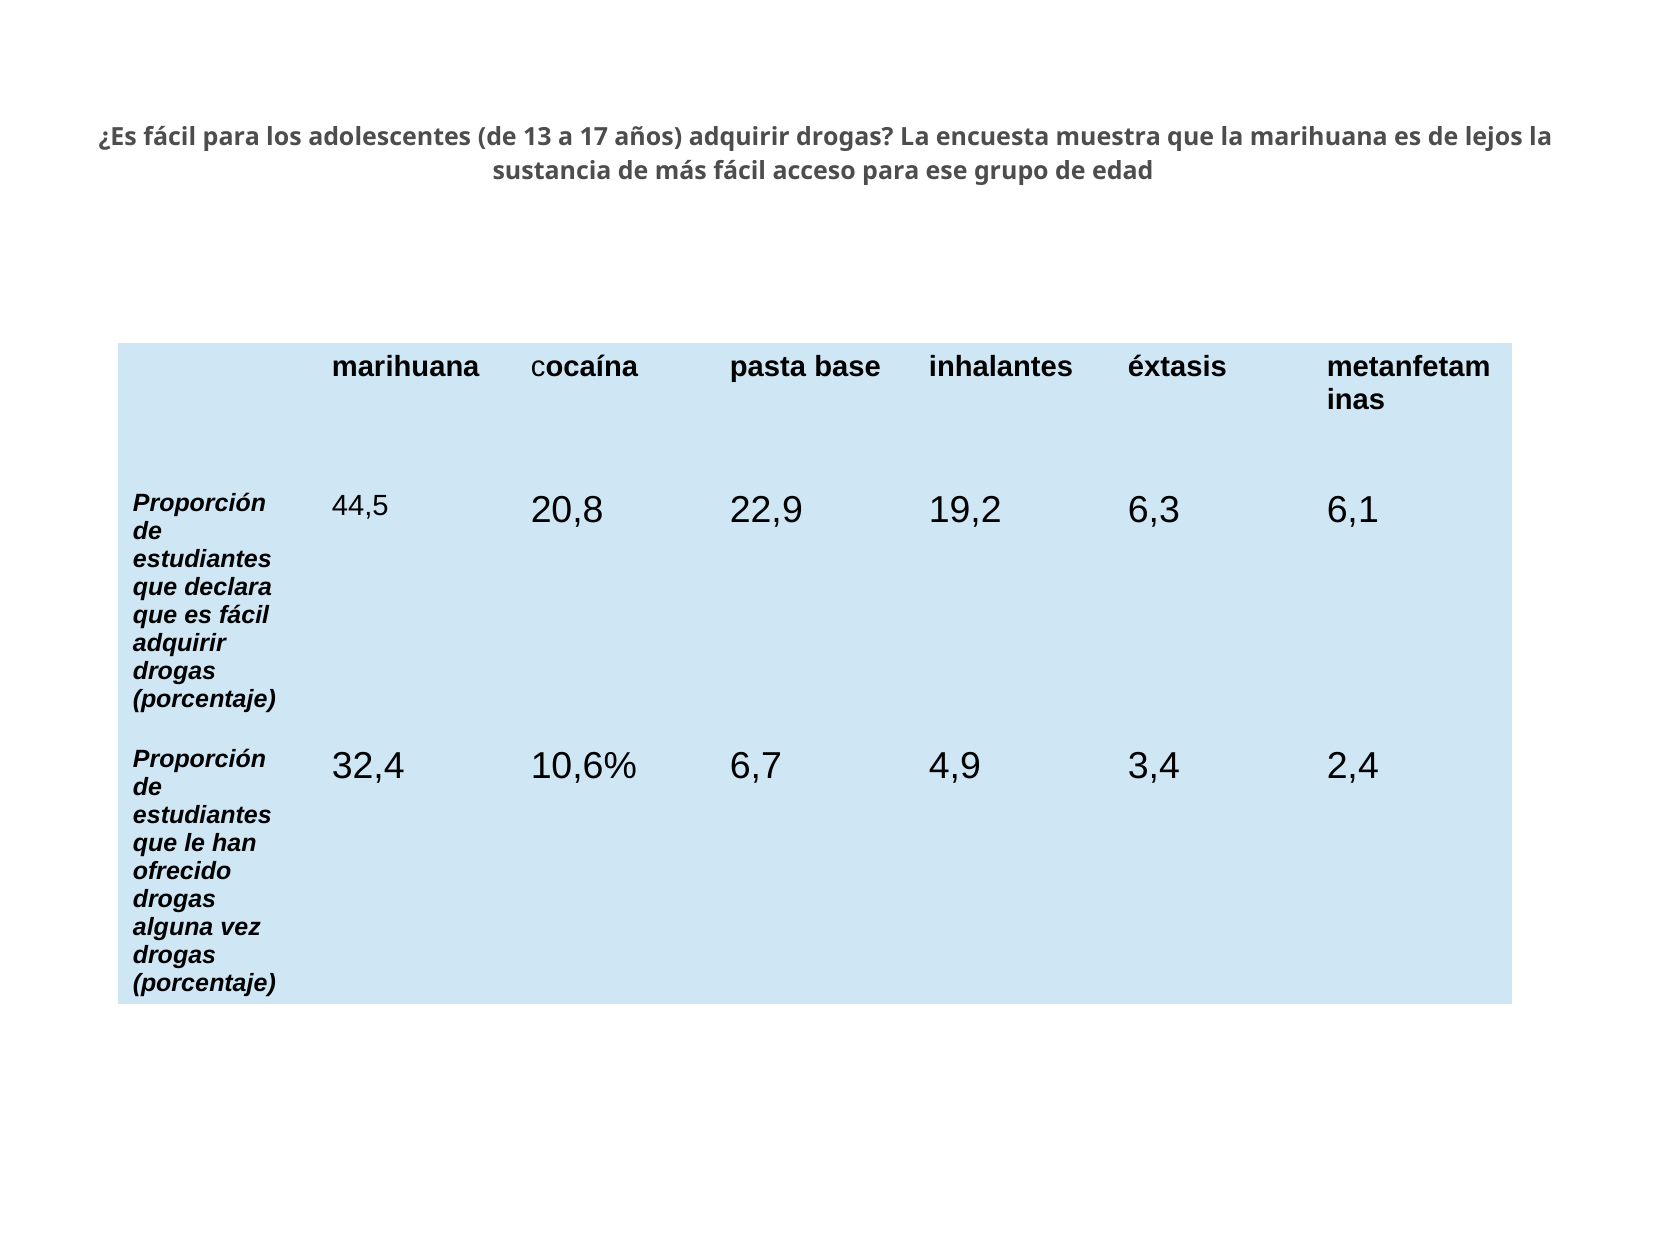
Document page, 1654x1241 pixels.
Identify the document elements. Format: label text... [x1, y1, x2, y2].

table_cell 6,7 [715, 737, 914, 1004]
table_cell 2,4 [1312, 737, 1512, 1004]
table_header metanfetaminas [1312, 343, 1512, 481]
table_header inhalantes [914, 343, 1113, 481]
table_header éxtasis [1113, 343, 1312, 481]
table_cell 3,4 [1113, 737, 1312, 1004]
table_header cocaína [516, 343, 715, 481]
table_cell 32,4 [317, 737, 516, 1004]
table_cell 6,1 [1312, 481, 1512, 737]
table_header pasta base [715, 343, 914, 481]
table_cell 4,9 [914, 737, 1113, 1004]
table_cell 22,9 [715, 481, 914, 737]
table_cell Proporción de estudiantes que declara que es fácil adquirir drogas (porcentaje) [118, 481, 317, 737]
title ¿Es fácil para los adolescentes (de 13 a 17 años) adquirir drogas? La encuesta muestra que la marihuana es de lejos la sustancia de más fácil acceso para ese grupo de edad [82, 49, 1571, 257]
table_cell 19,2 [914, 481, 1113, 737]
table_cell 20,8 [516, 481, 715, 737]
table_cell 6,3 [1113, 481, 1312, 737]
table_cell Proporción de estudiantes que le han ofrecido drogas alguna vez drogas (porcentaje) [118, 737, 317, 1004]
table_cell 10,6% [516, 737, 715, 1004]
table_cell 44,5 [317, 481, 516, 737]
table_header [118, 343, 317, 481]
table_header marihuana [317, 343, 516, 481]
